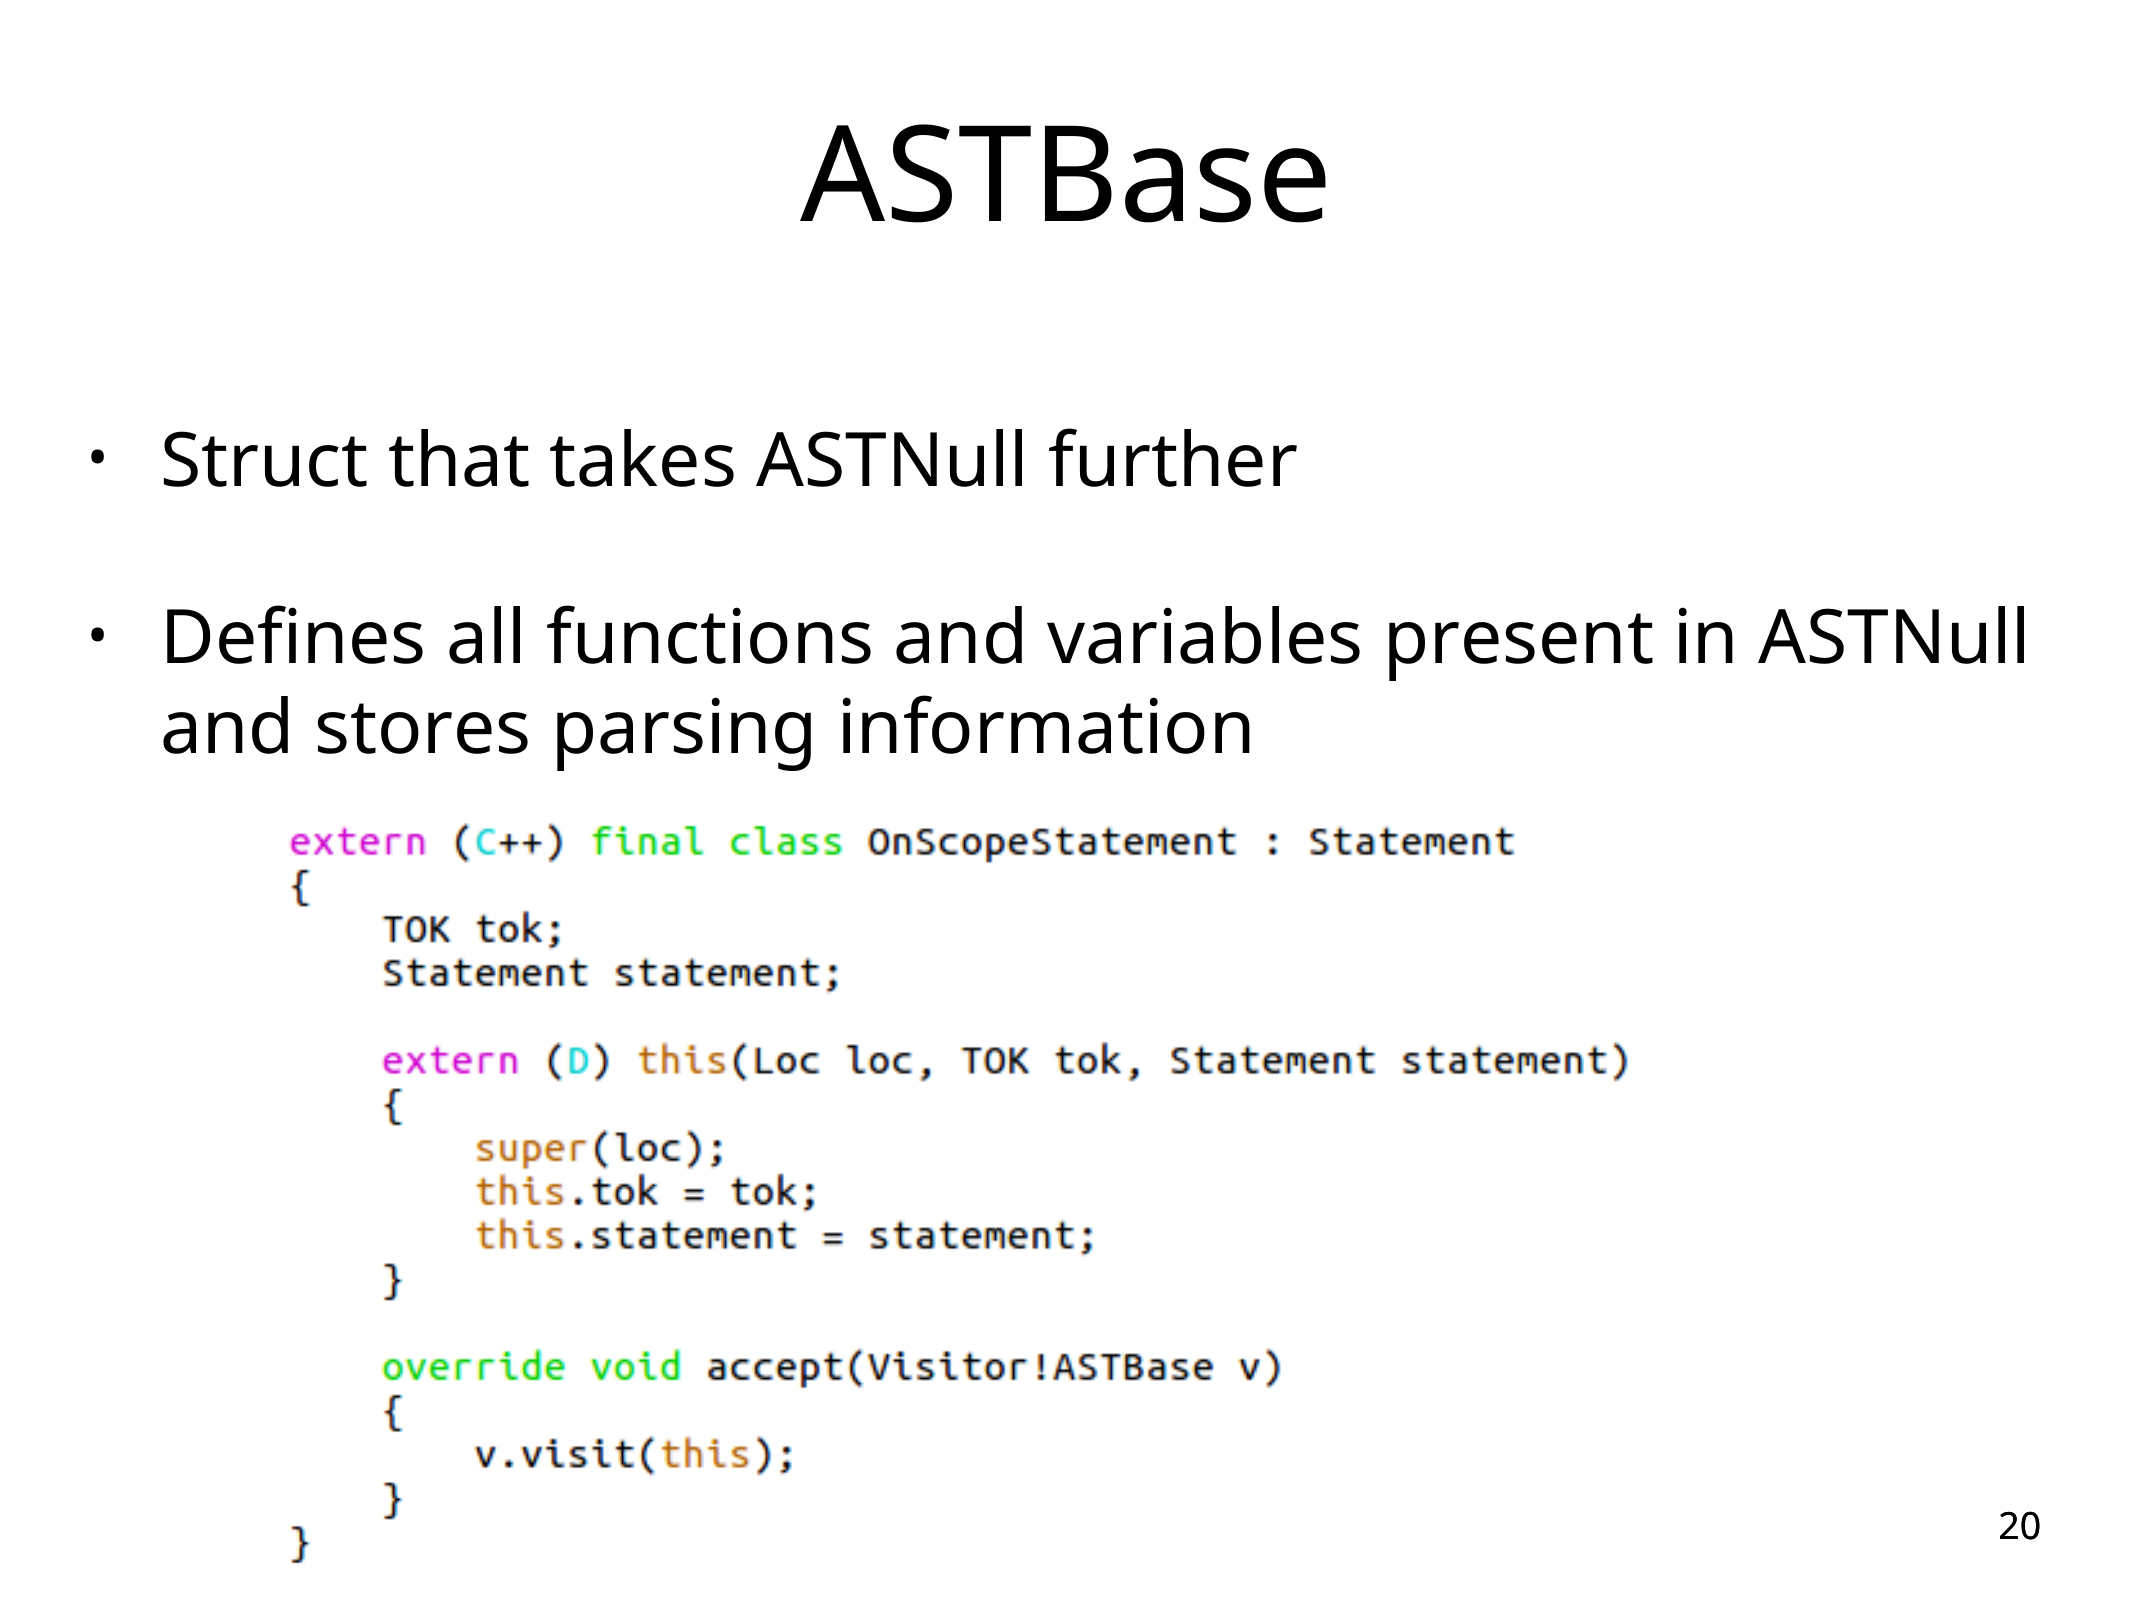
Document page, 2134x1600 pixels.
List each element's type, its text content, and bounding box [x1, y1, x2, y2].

list Struct that takes ASTNull further Defines all functions and variables present in ASTNull and stores parsing information [79, 312, 2055, 867]
title ASTBase [79, 72, 2055, 263]
picture [285, 809, 1651, 1584]
text_box <number> [1985, 1493, 2055, 1557]
